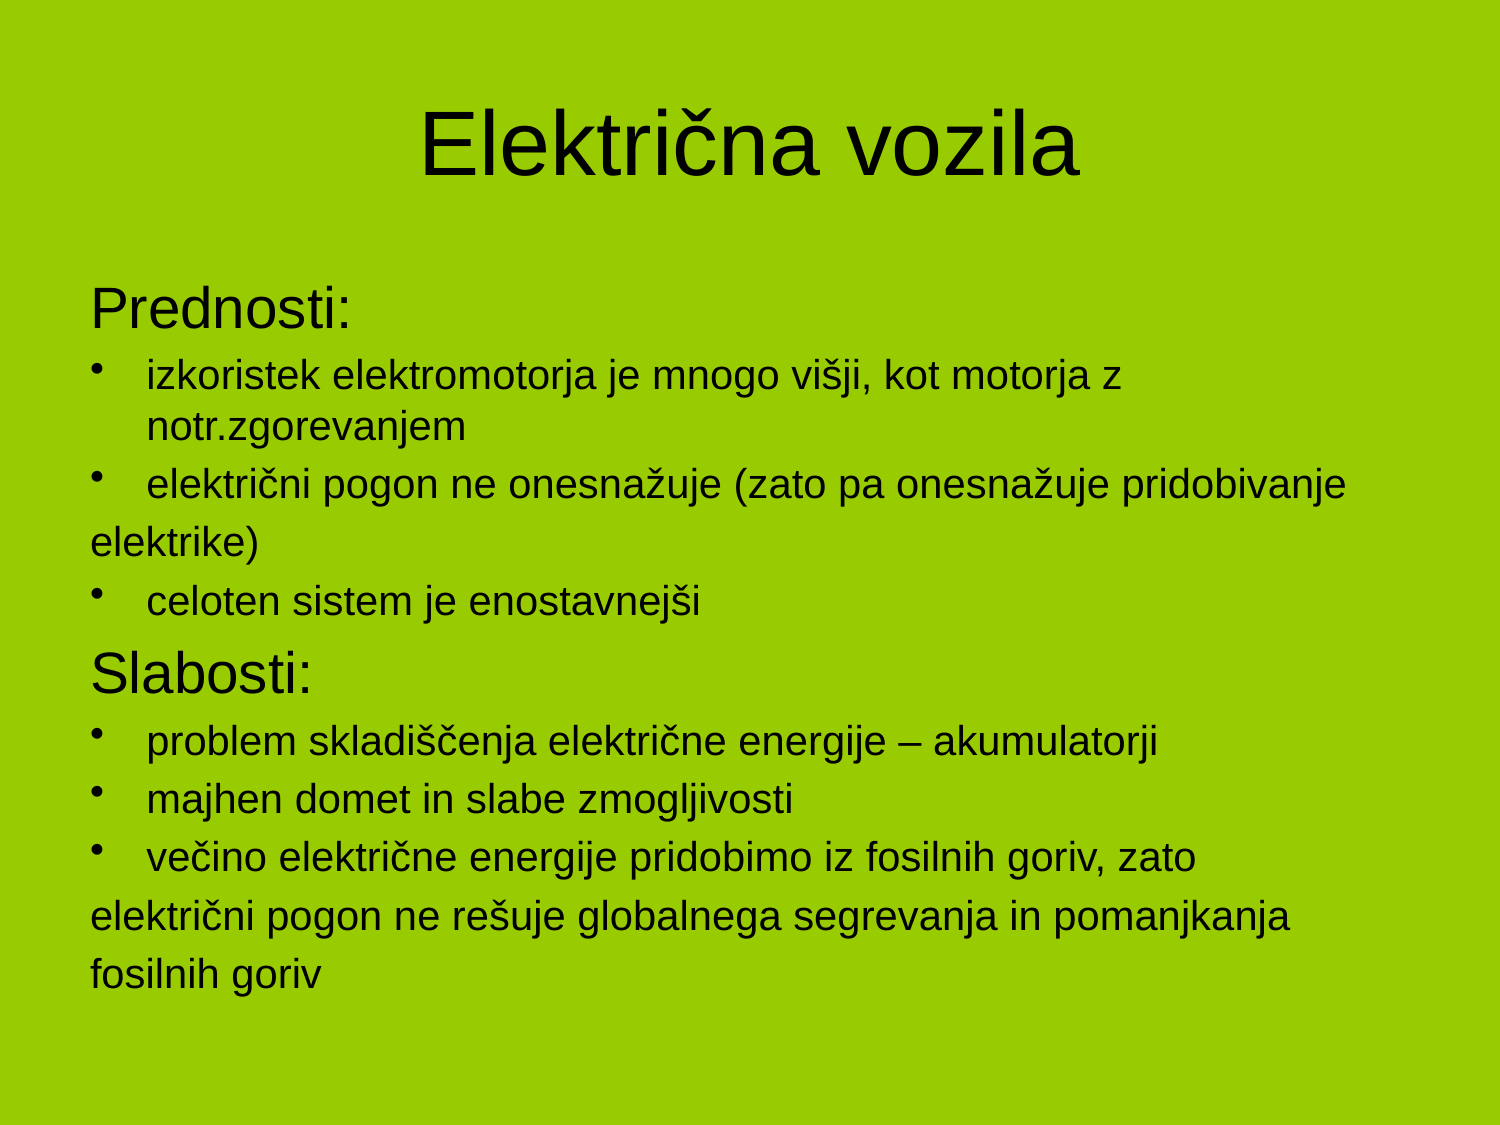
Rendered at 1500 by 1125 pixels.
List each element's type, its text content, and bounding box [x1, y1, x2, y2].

title Električna vozila [75, 45, 1425, 233]
list Prednosti: izkoristek elektromotorja je mnogo višji, kot motorja z notr.zgorevanjem električni pogon ne onesnažuje (zato pa onesnažuje pridobivanje elektrike) celoten sistem je enostavnejši Slabosti: problem skladiščenja električne energije – akumulatorji majhen domet in slabe zmogljivosti večino električne energije pridobimo iz fosilnih goriv, zato električni pogon ne rešuje globalnega segrevanja in pomanjkanja fosilnih goriv [75, 262, 1425, 1125]
